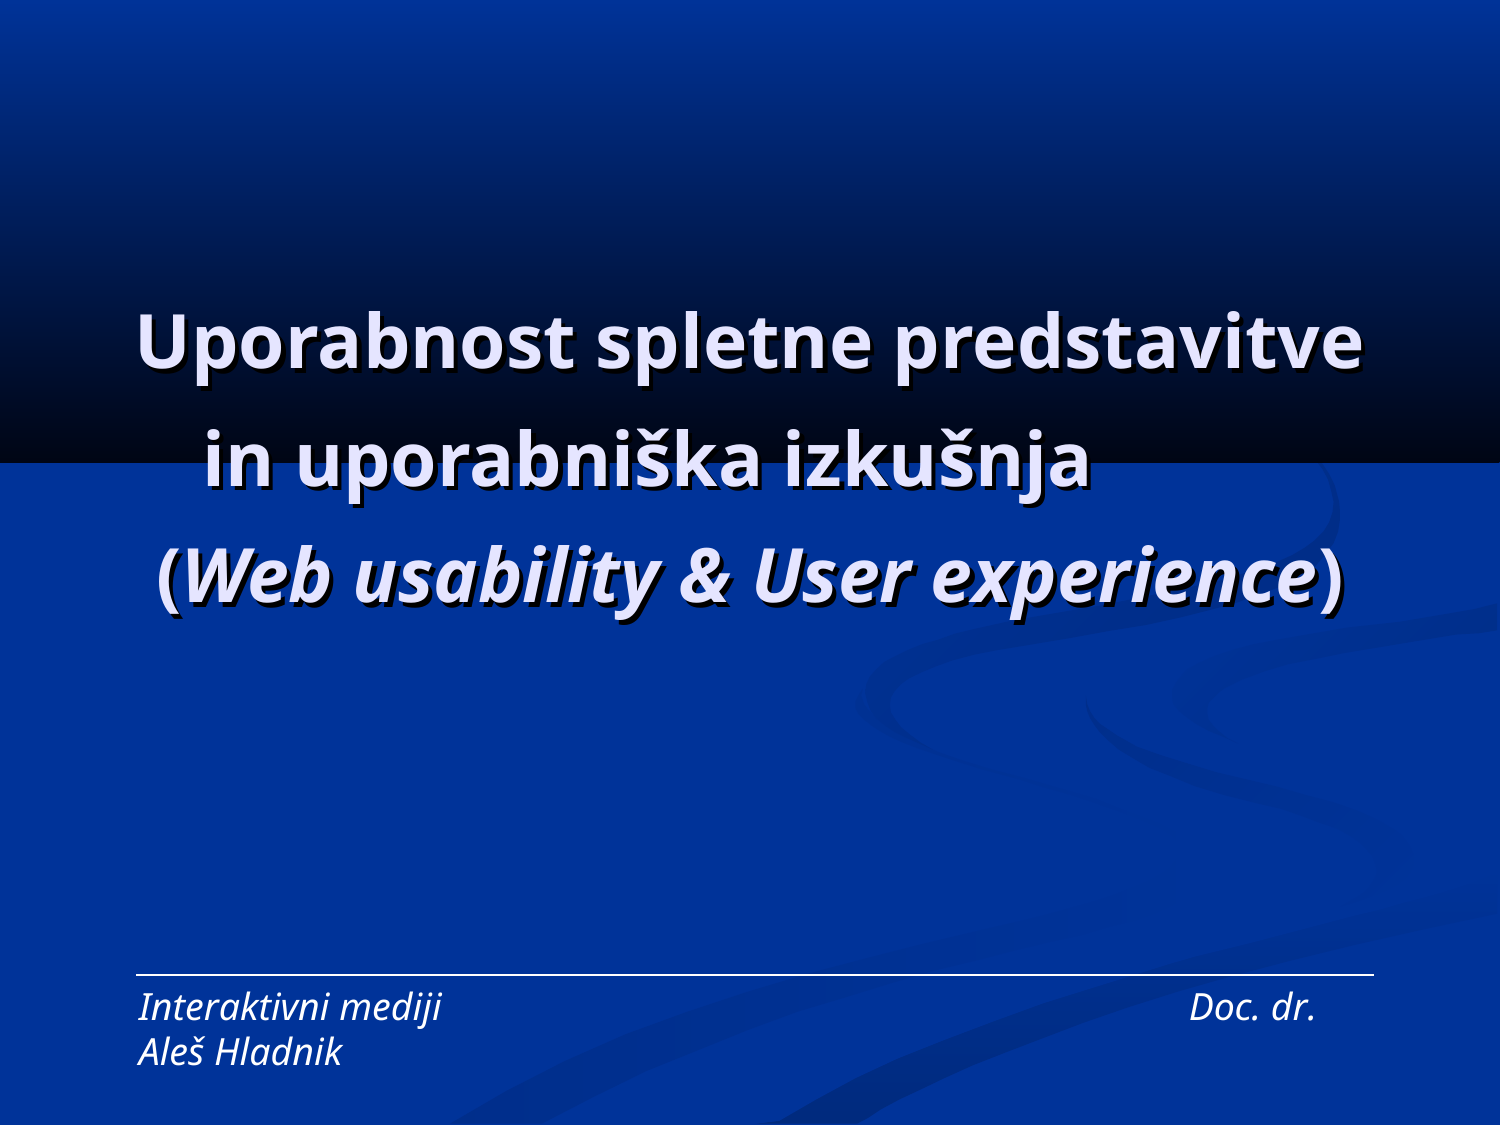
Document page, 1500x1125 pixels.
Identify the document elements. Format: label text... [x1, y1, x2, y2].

title Uporabnost spletne predstavitve in uporabniška izkušnja (Web usability & User experience) [100, 239, 1400, 646]
text_box Interaktivni mediji Doc. dr. Aleš Hladnik [123, 974, 1407, 1075]
